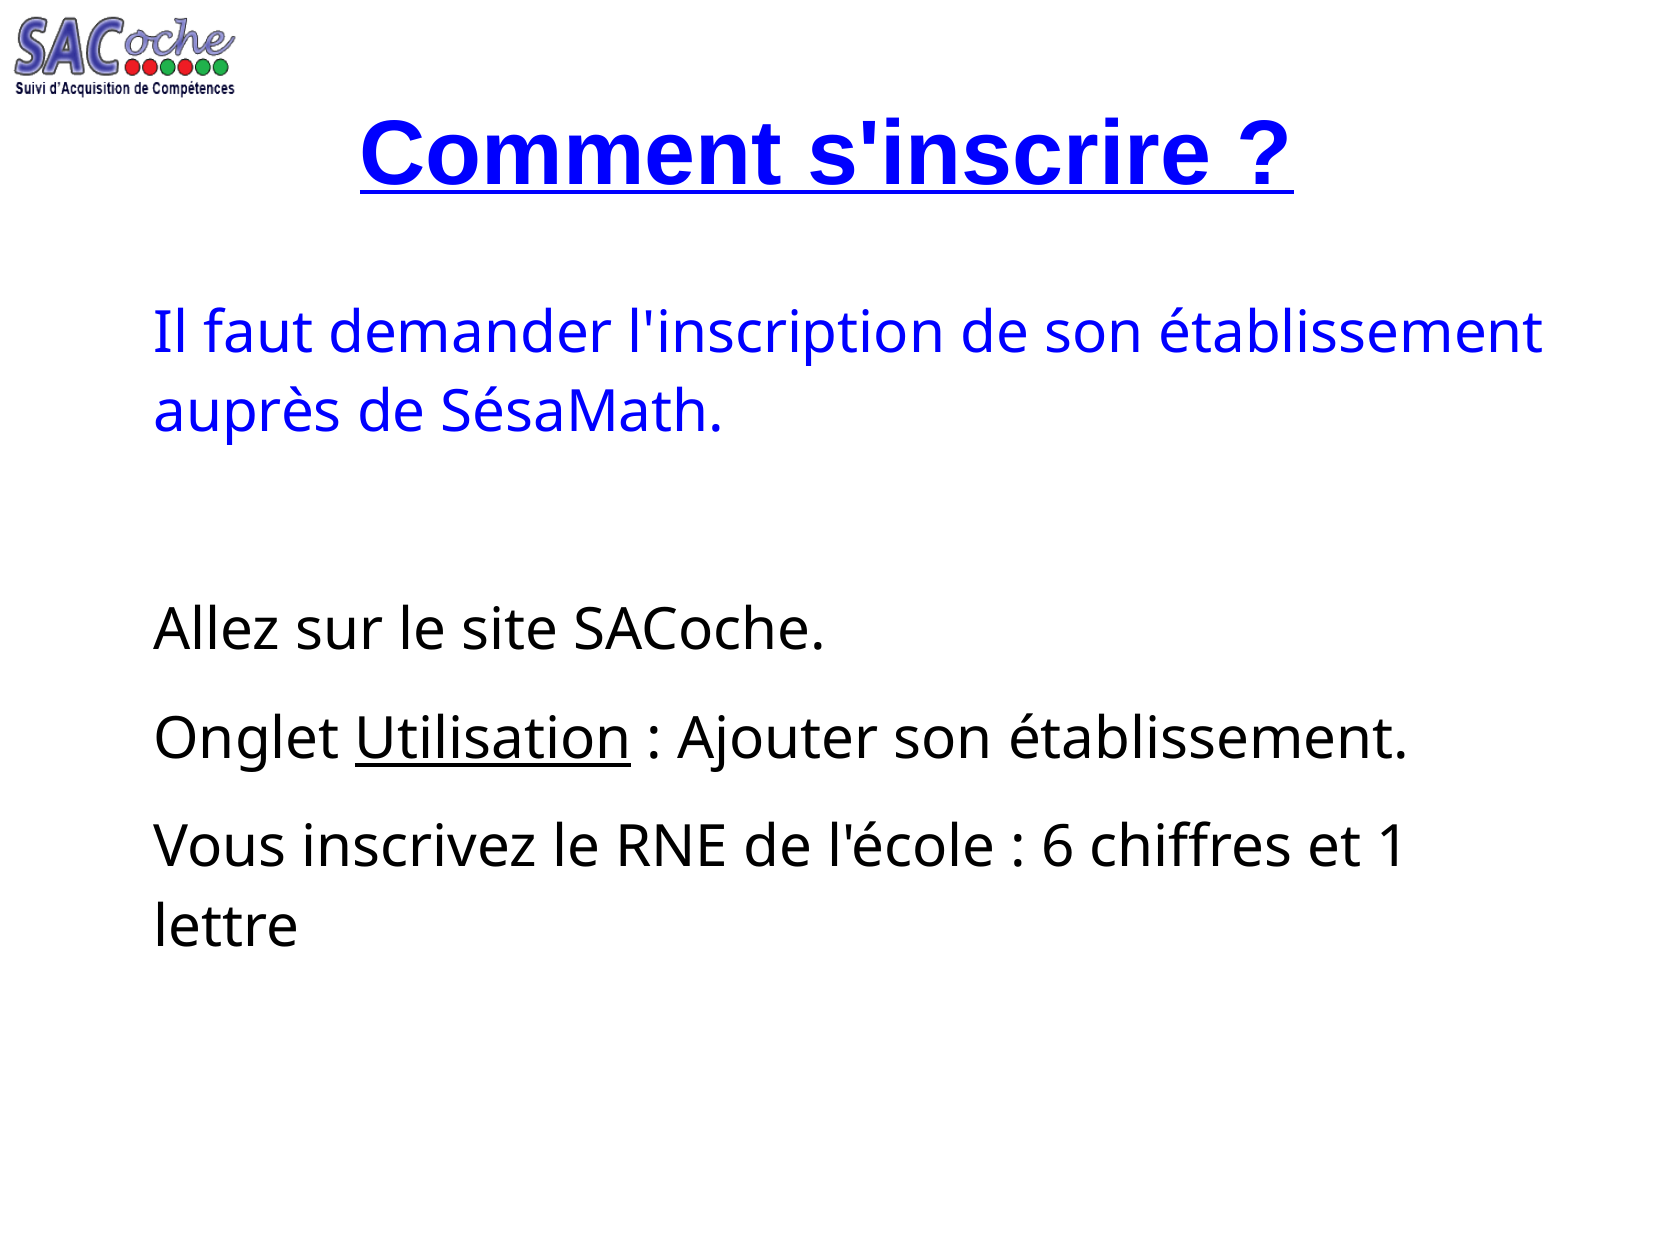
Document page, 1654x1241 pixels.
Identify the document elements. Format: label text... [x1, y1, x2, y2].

list Il faut demander l'inscription de son établissement auprès de SésaMath. Allez sur le site SACoche. Onglet Utilisation : Ajouter son établissement. Vous inscrivez le RNE de l'école : 6 chiffres et 1 lettre [82, 290, 1571, 1010]
picture [10, 13, 239, 99]
title Comment s'inscrire ? [82, 49, 1571, 257]
